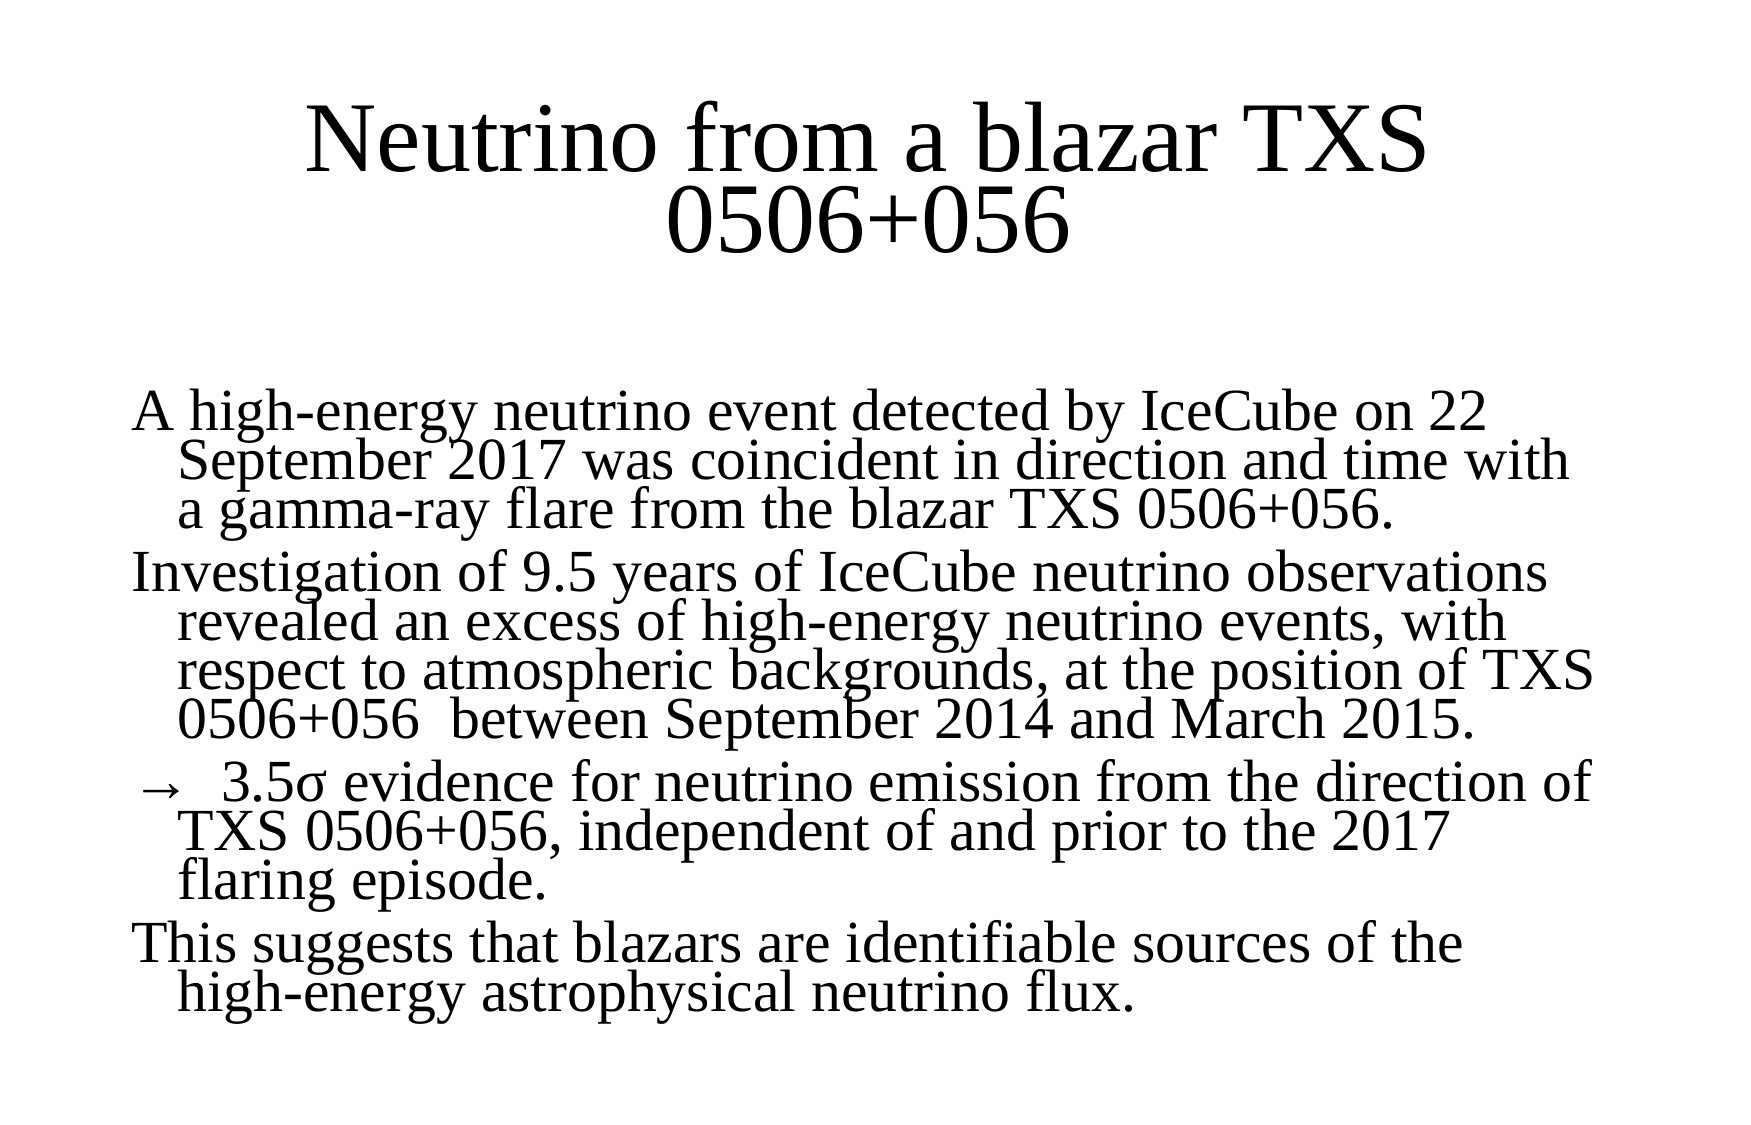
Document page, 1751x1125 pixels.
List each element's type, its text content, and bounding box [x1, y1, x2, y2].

title Neutrino from a blazar TXS 0506+056 [131, 65, 1606, 310]
list A high-energy neutrino event detected by IceCube on 22 September 2017 was coincident in direction and time with a gamma-ray flare from the blazar TXS 0506+056. Investigation of 9.5 years of IceCube neutrino observations revealed an excess of high-energy neutrino events, with respect to atmospheric backgrounds, at the position of TXS 0506+056 between September 2014 and March 2015. → 3.5σ evidence for neutrino emission from the direction of TXS 0506+056, independent of and prior to the 2017 flaring episode. This suggests that blazars are identifiable sources of the high-energy astrophysical neutrino flux. [131, 324, 1606, 1070]
